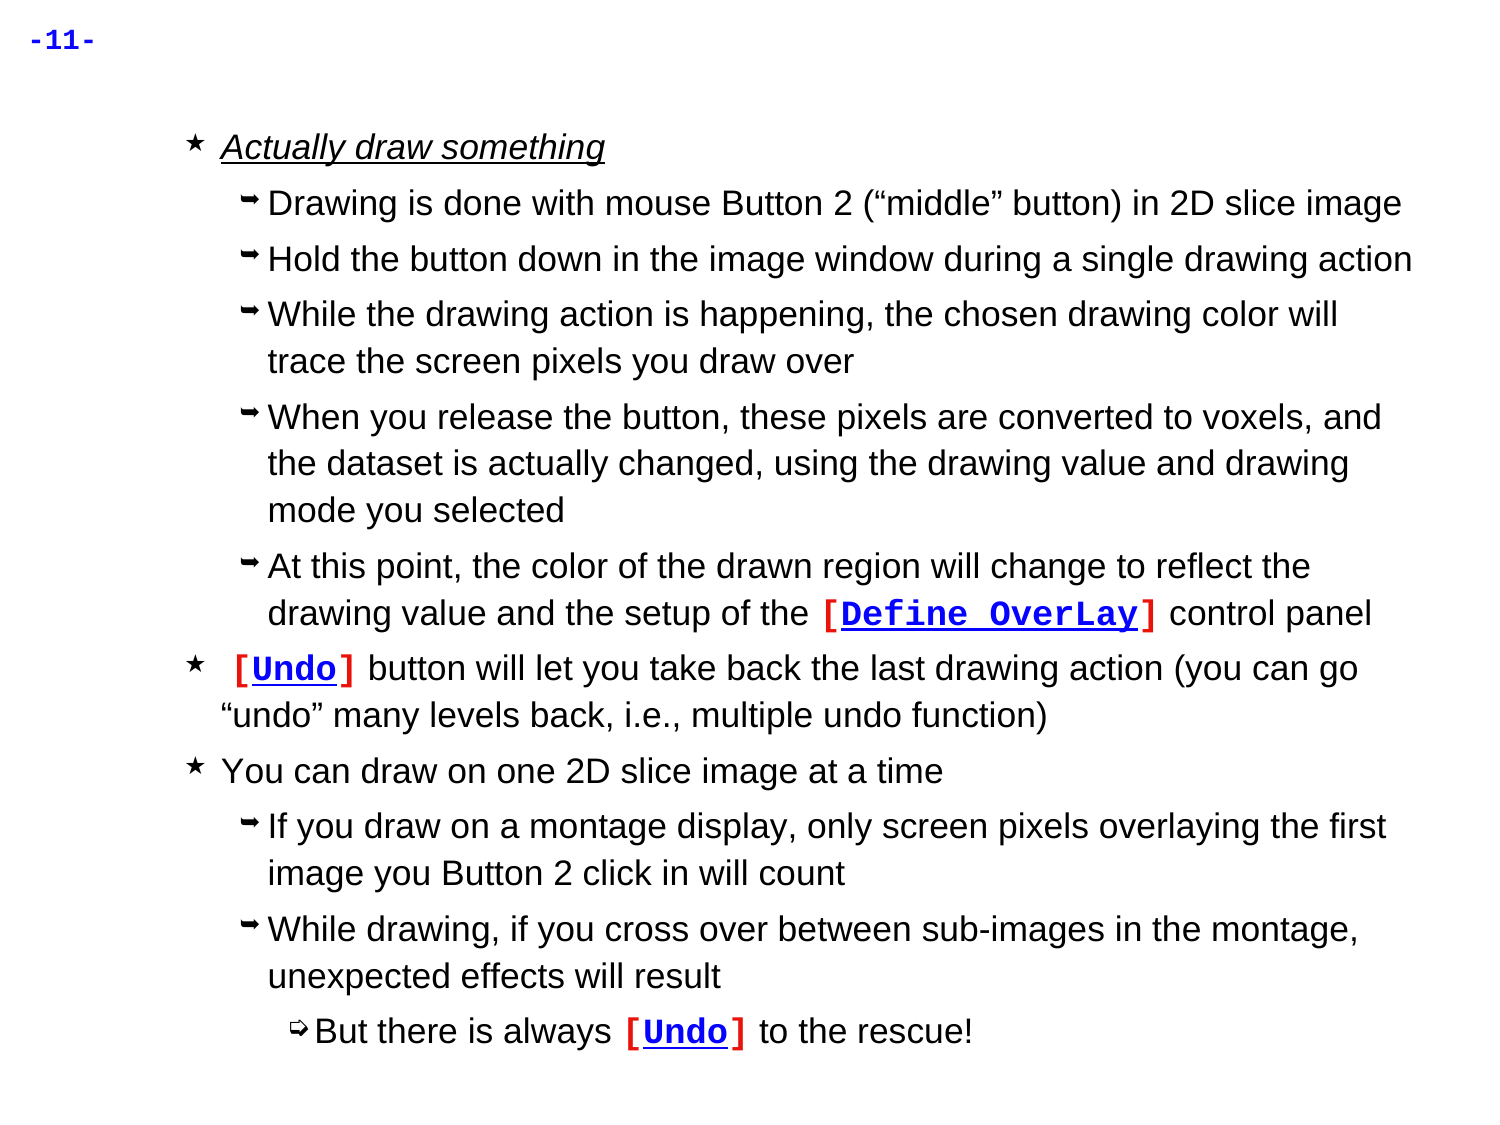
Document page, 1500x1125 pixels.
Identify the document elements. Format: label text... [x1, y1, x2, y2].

list Actually draw something Drawing is done with mouse Button 2 (“middle” button) in 2D slice image Hold the button down in the image window during a single drawing action While the drawing action is happening, the chosen drawing color will trace the screen pixels you draw over When you release the button, these pixels are converted to voxels, and the dataset is actually changed, using the drawing value and drawing mode you selected At this point, the color of the drawn region will change to reflect the drawing value and the setup of the [Define OverLay] control panel [Undo] button will let you take back the last drawing action (you can go “undo” many levels back, i.e., multiple undo function) You can draw on one 2D slice image at a time If you draw on a montage display, only screen pixels overlaying the first image you Button 2 click in will count While drawing, if you cross over between sub-images in the montage, unexpected effects will result But there is always [Undo] to the rescue! [112, 112, 1438, 1075]
